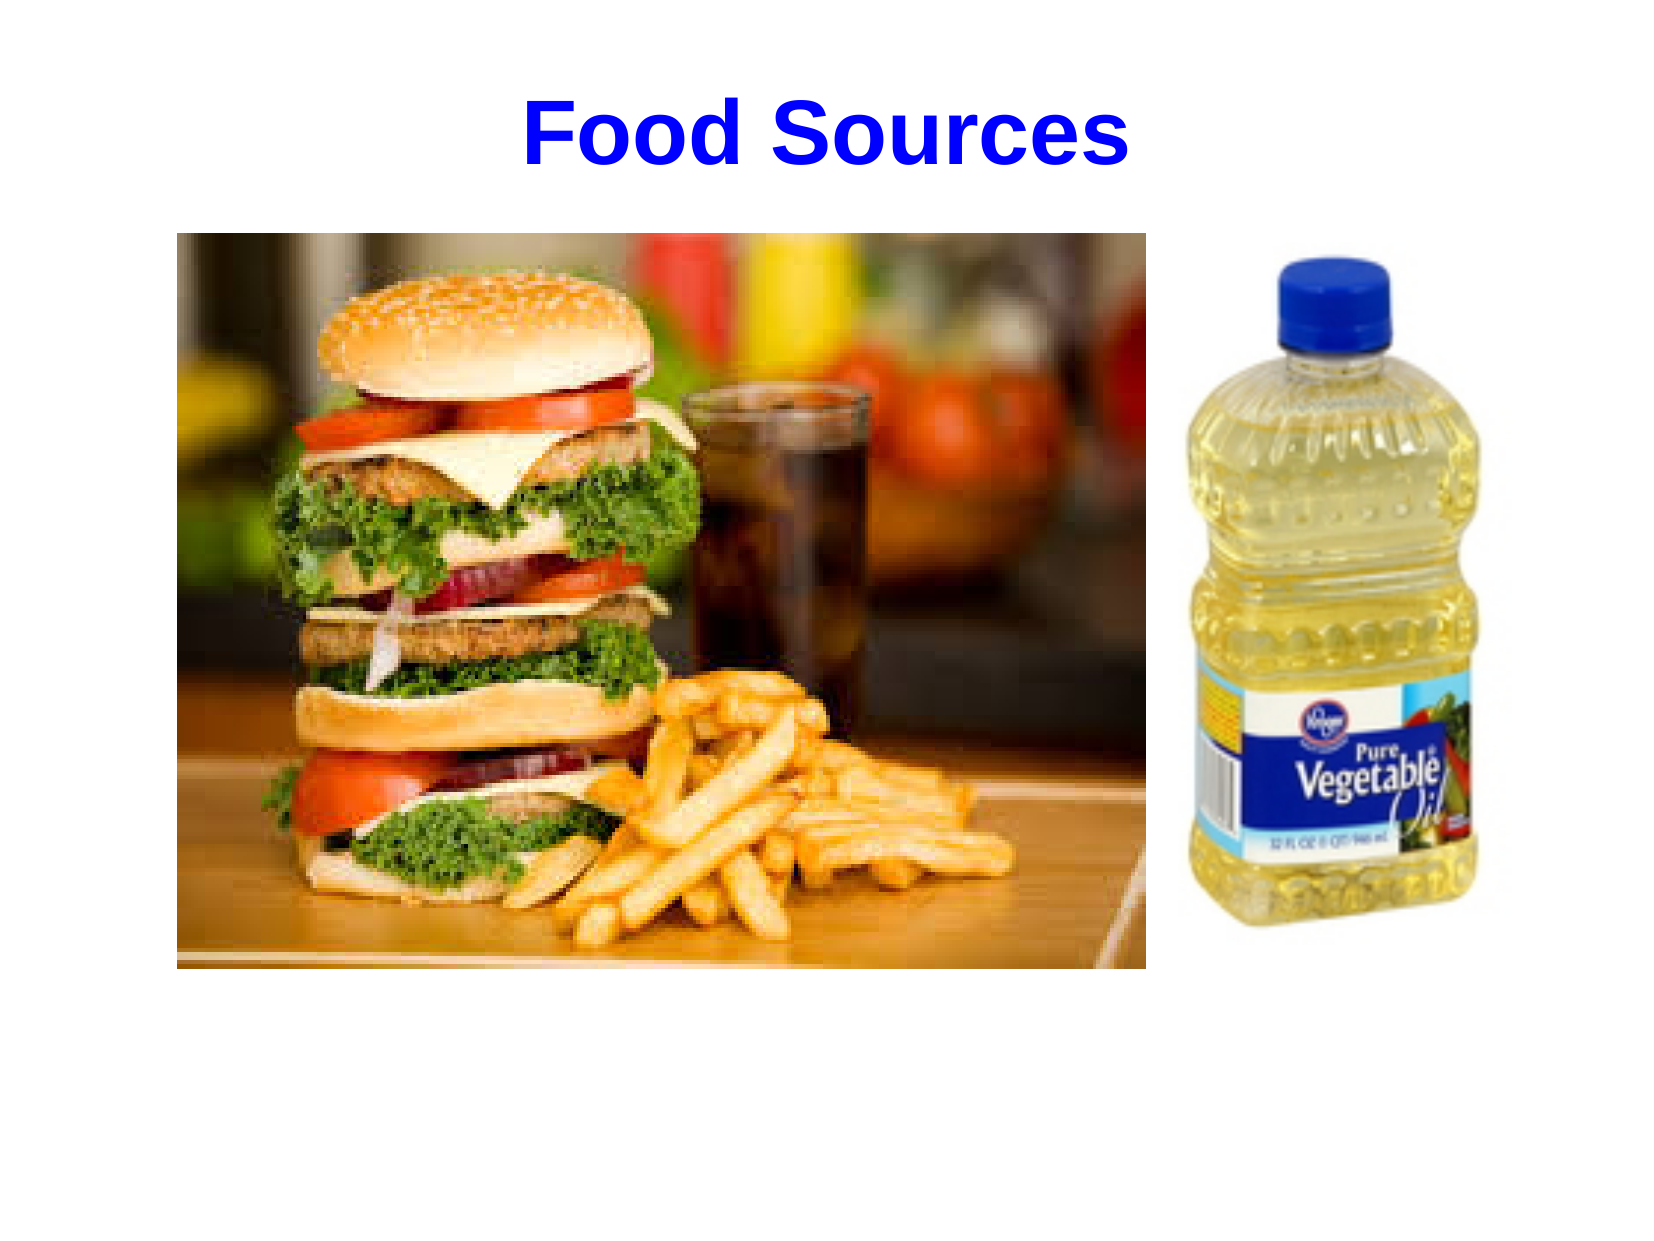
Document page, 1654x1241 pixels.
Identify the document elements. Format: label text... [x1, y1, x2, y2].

picture [177, 233, 1630, 969]
title Food Sources [82, 29, 1571, 237]
